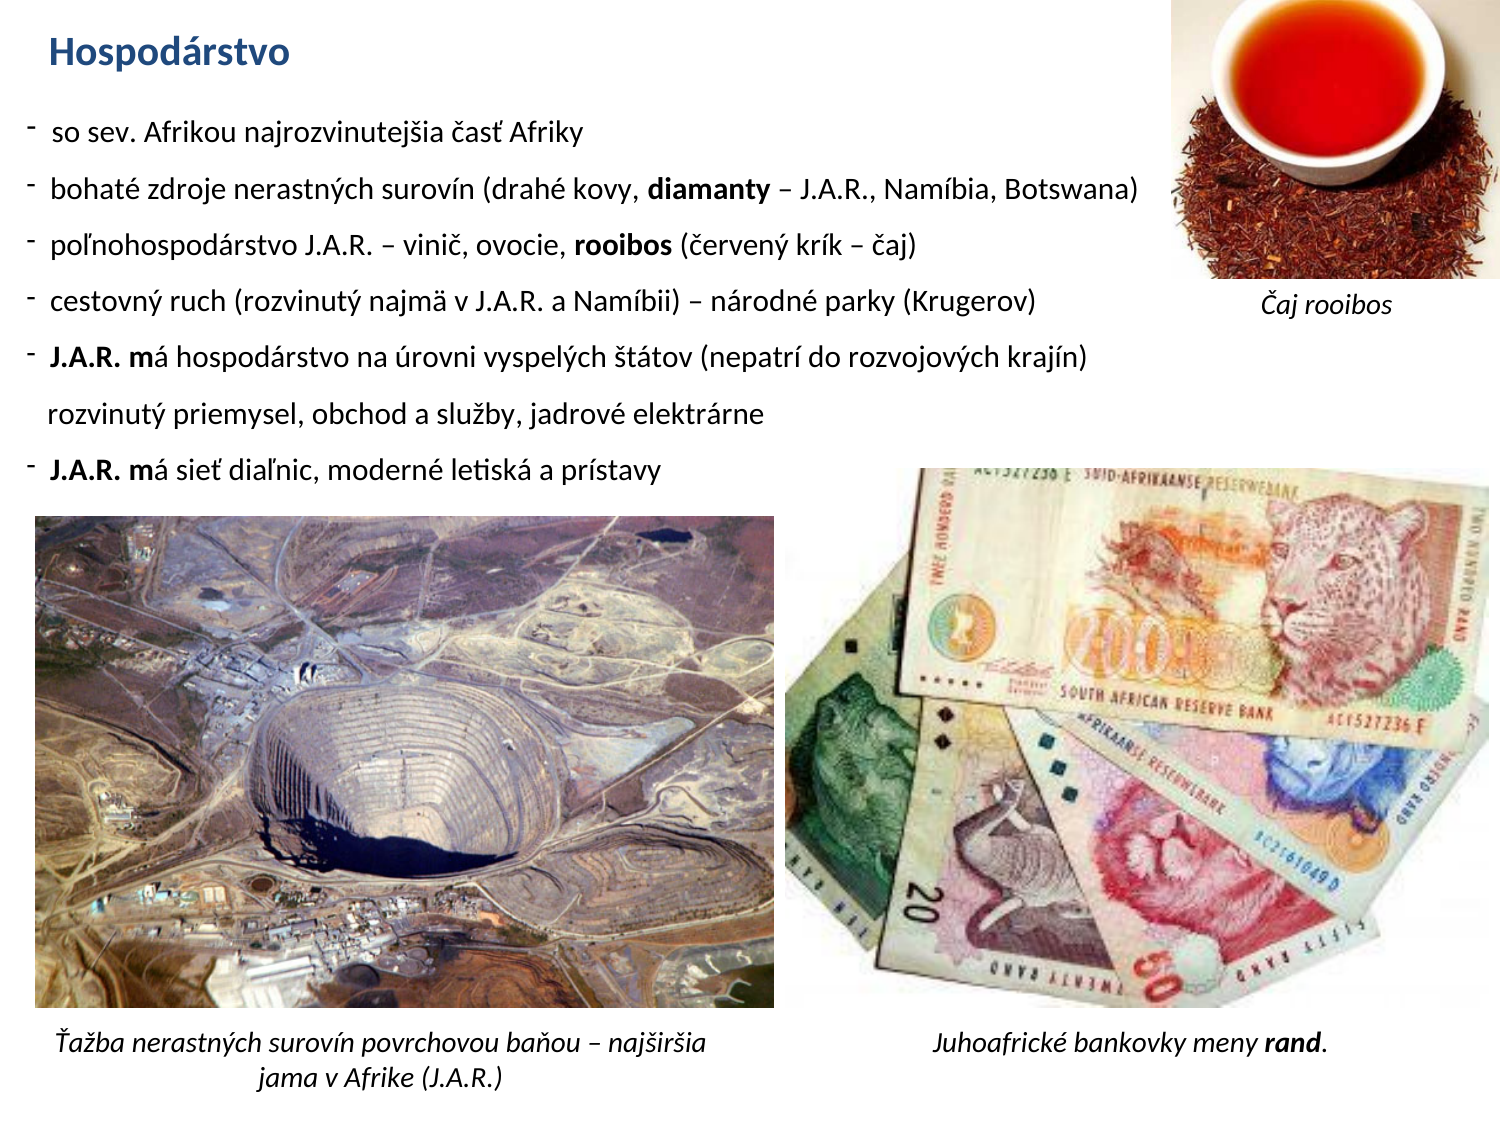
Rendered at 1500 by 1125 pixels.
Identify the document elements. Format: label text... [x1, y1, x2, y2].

text_box so sev. Afrikou najrozvinutejšia časť Afriky bohaté zdroje nerastných surovín (drahé kovy, diamanty – J.A.R., Namíbia, Botswana) poľnohospodárstvo J.A.R. – vinič, ovocie, rooibos (červený krík – čaj) cestovný ruch (rozvinutý najmä v J.A.R. a Namíbii) – národné parky (Krugerov) J.A.R. má hospodárstvo na úrovni vyspelých štátov (nepatrí do rozvojových krajín) rozvinutý priemysel, obchod a služby, jadrové elektrárne J.A.R. má sieť diaľnic, moderné letiská a prístavy [11, 81, 1290, 495]
picture [785, 468, 1489, 1008]
text_box Hospodárstvo [0, 16, 610, 82]
picture [1171, 0, 1500, 279]
text_box Čaj rooibos [1290, 279, 1500, 328]
text_box Ťažba nerastných surovín povrchovou baňou – najširšia jama v Afrike (J.A.R.) [11, 1015, 751, 1101]
picture [35, 516, 774, 1008]
text_box Juhoafrické bankovky meny rand. [761, 1015, 1500, 1067]
